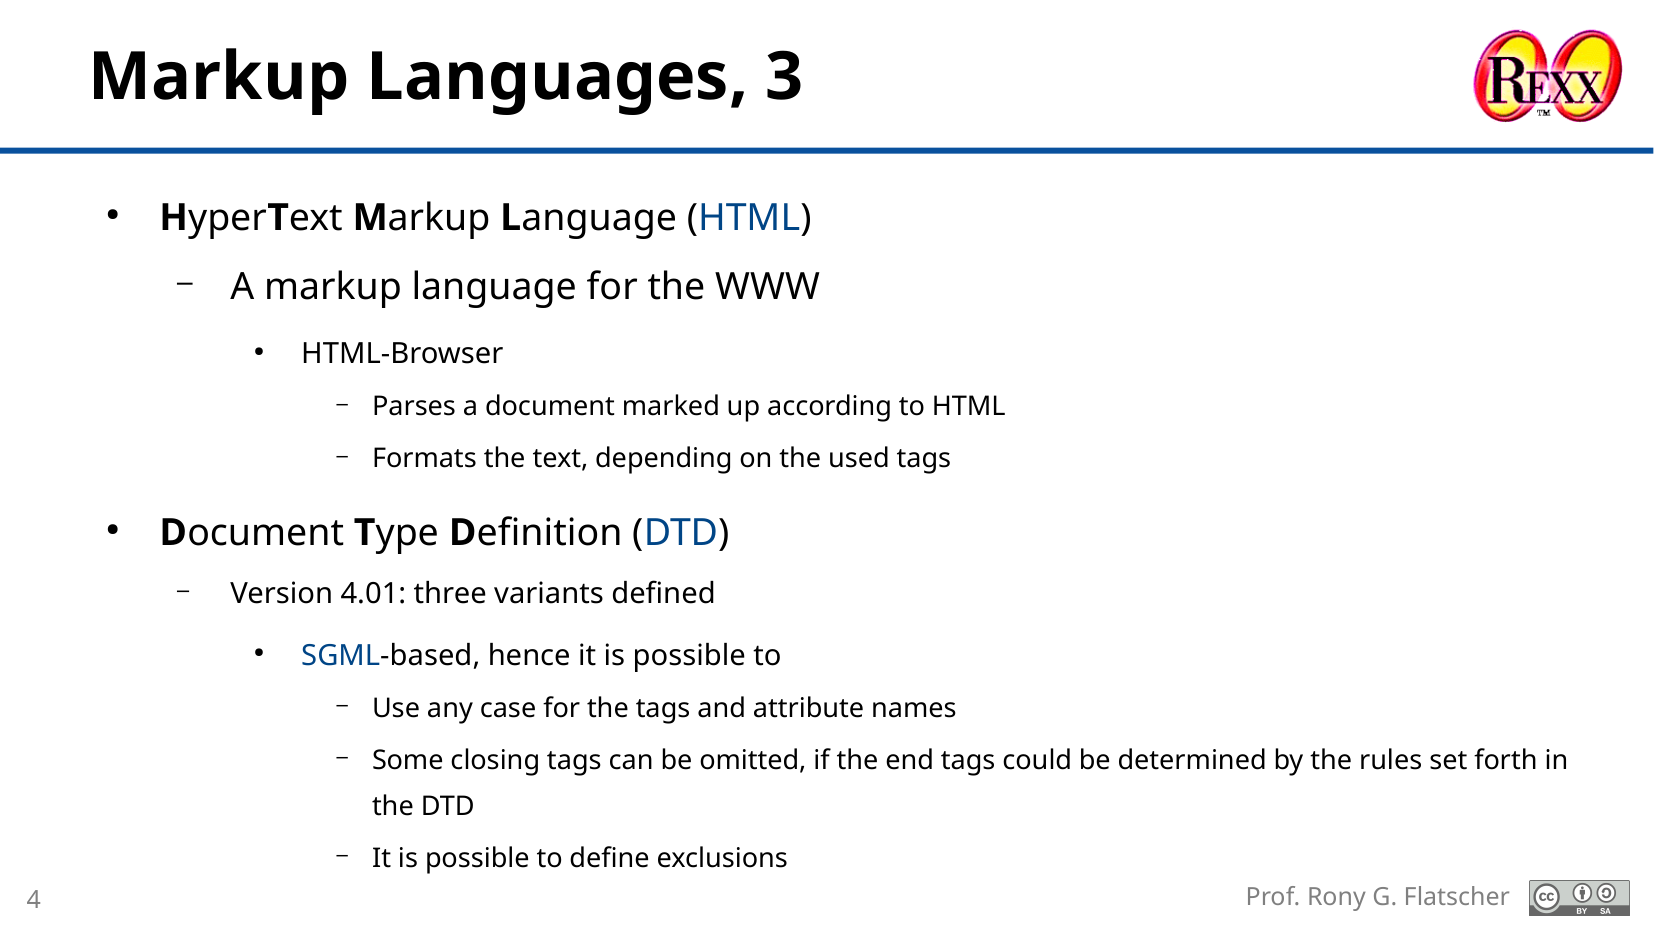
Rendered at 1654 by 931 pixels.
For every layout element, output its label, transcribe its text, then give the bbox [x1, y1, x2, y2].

list HyperText Markup Language (HTML) A markup language for the WWW HTML-Browser Parses a document marked up according to HTML Formats the text, depending on the used tags Document Type Definition (DTD) Version 4.01: three variants defined SGML-based, hence it is possible to Use any case for the tags and attribute names Some closing tags can be omitted, if the end tags could be determined by the rules set forth in the DTD It is possible to define exclusions [88, 177, 1577, 857]
title Markup Languages, 3 [29, 0, 1654, 148]
